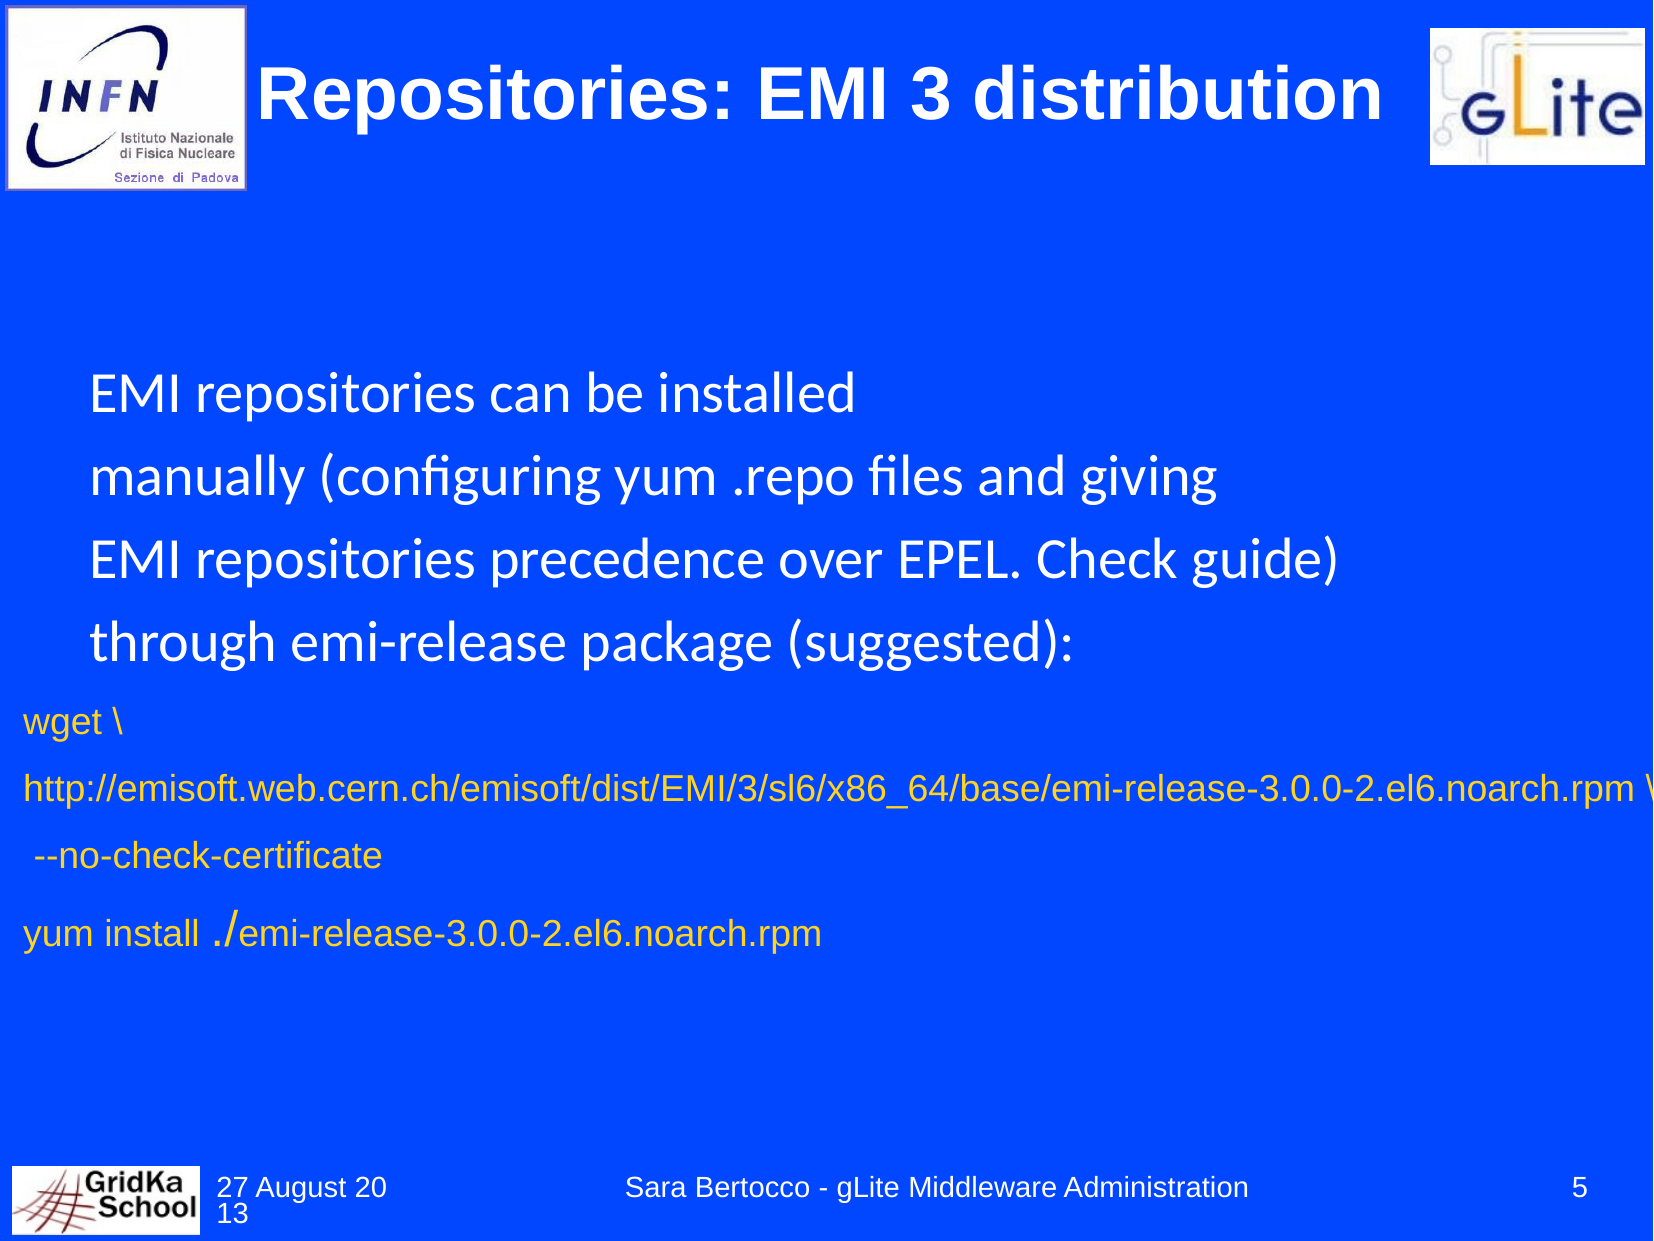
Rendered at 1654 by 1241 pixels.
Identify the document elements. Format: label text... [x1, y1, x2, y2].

title Repositories: EMI 3 distribution [9, 0, 1633, 188]
picture [1430, 28, 1645, 165]
picture [5, 5, 247, 191]
text_box EMI repositories can be installed manually (configuring yum .repo files and giving EMI repositories precedence over EPEL. Check guide) through emi-release package (suggested): wget \ http://emisoft.web.cern.ch/emisoft/dist/EMI/3/sl6/x86_64/base/emi-release-3.0.0-2.el6.noarch.rpm \ --no-check-certificate yum install ./emi-release-3.0.0-2.el6.noarch.rpm [8, 360, 1653, 1010]
picture [12, 1166, 200, 1235]
